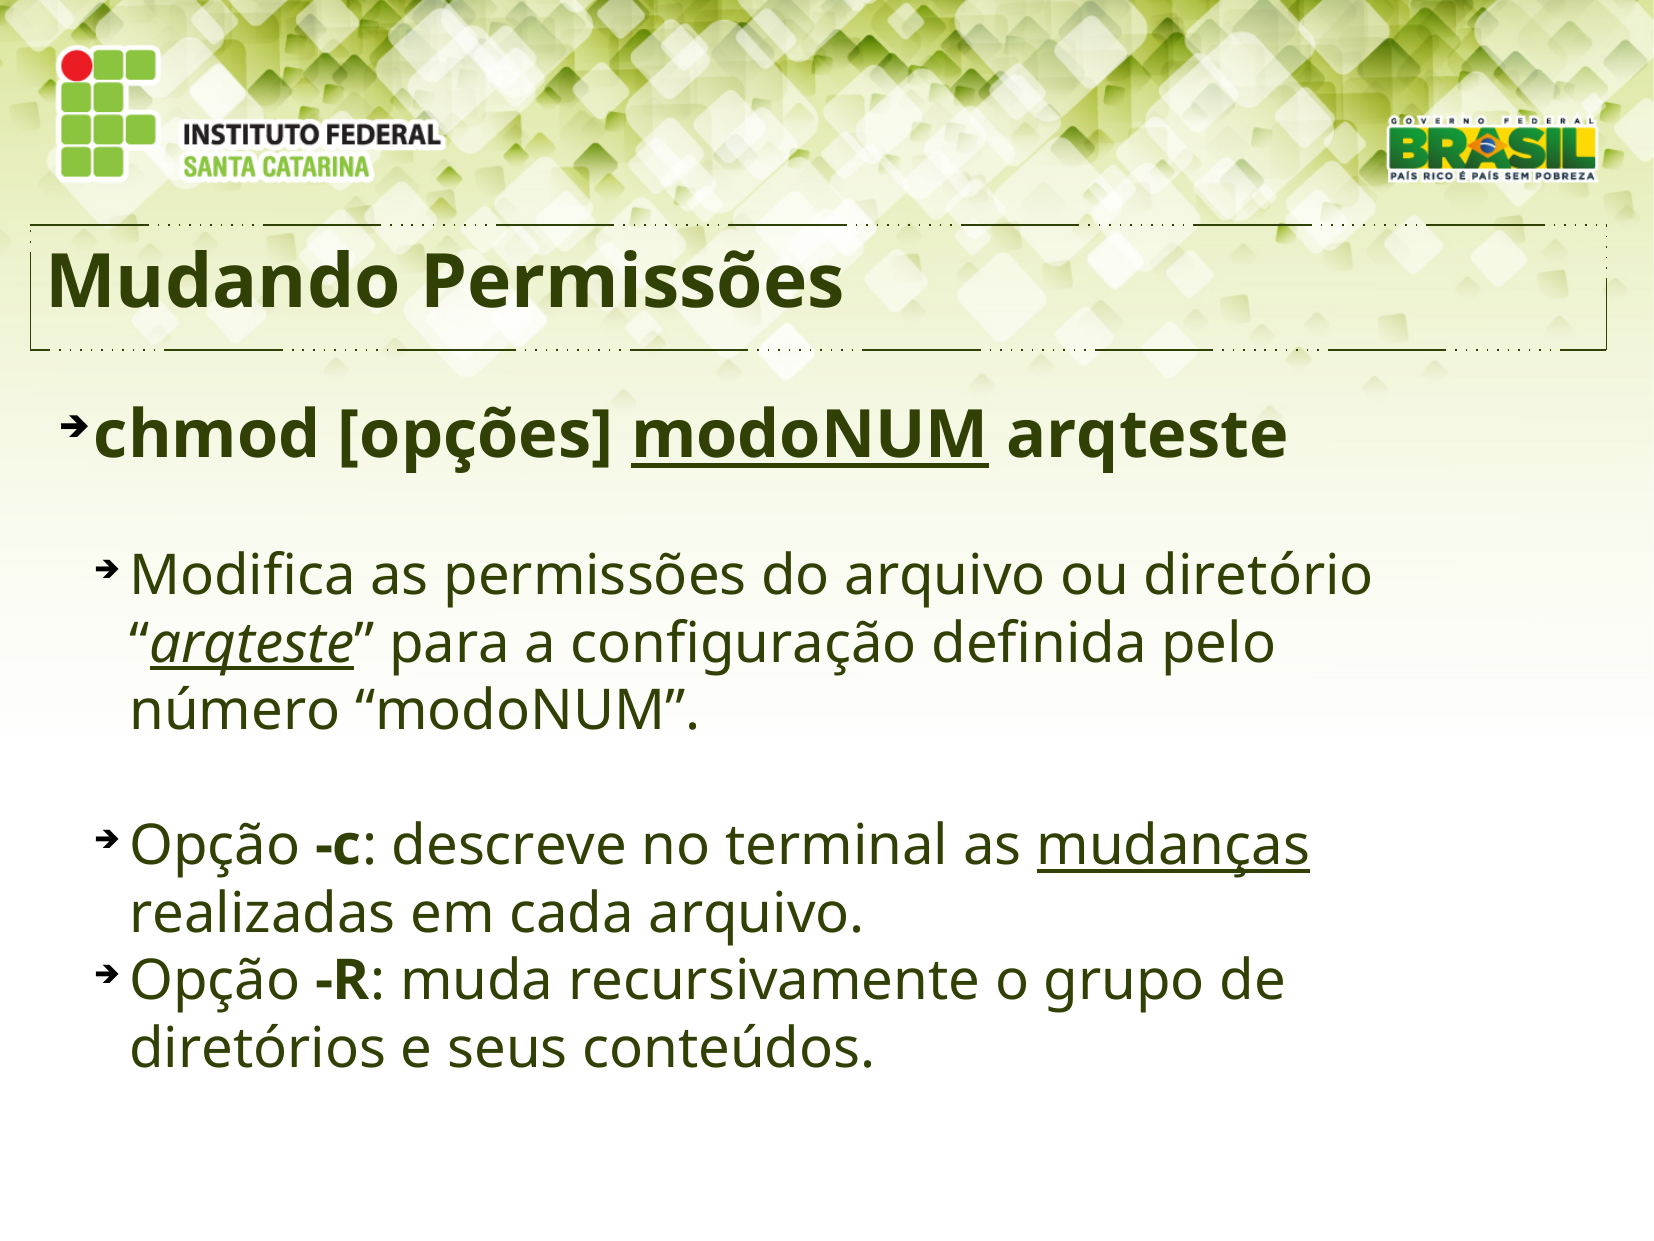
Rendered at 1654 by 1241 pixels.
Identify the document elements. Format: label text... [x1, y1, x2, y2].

text_box chmod [opções] modoNUM arqteste Modifica as permissões do arquivo ou diretório “arqteste” para a configuração definida pelo número “modoNUM”. Opção -c: descreve no terminal as mudanças realizadas em cada arquivo. Opção -R: muda recursivamente o grupo de diretórios e seus conteúdos. [43, 383, 1453, 1241]
picture [0, 0, 1654, 1241]
text_box Mudando Permissões [30, 225, 1607, 351]
